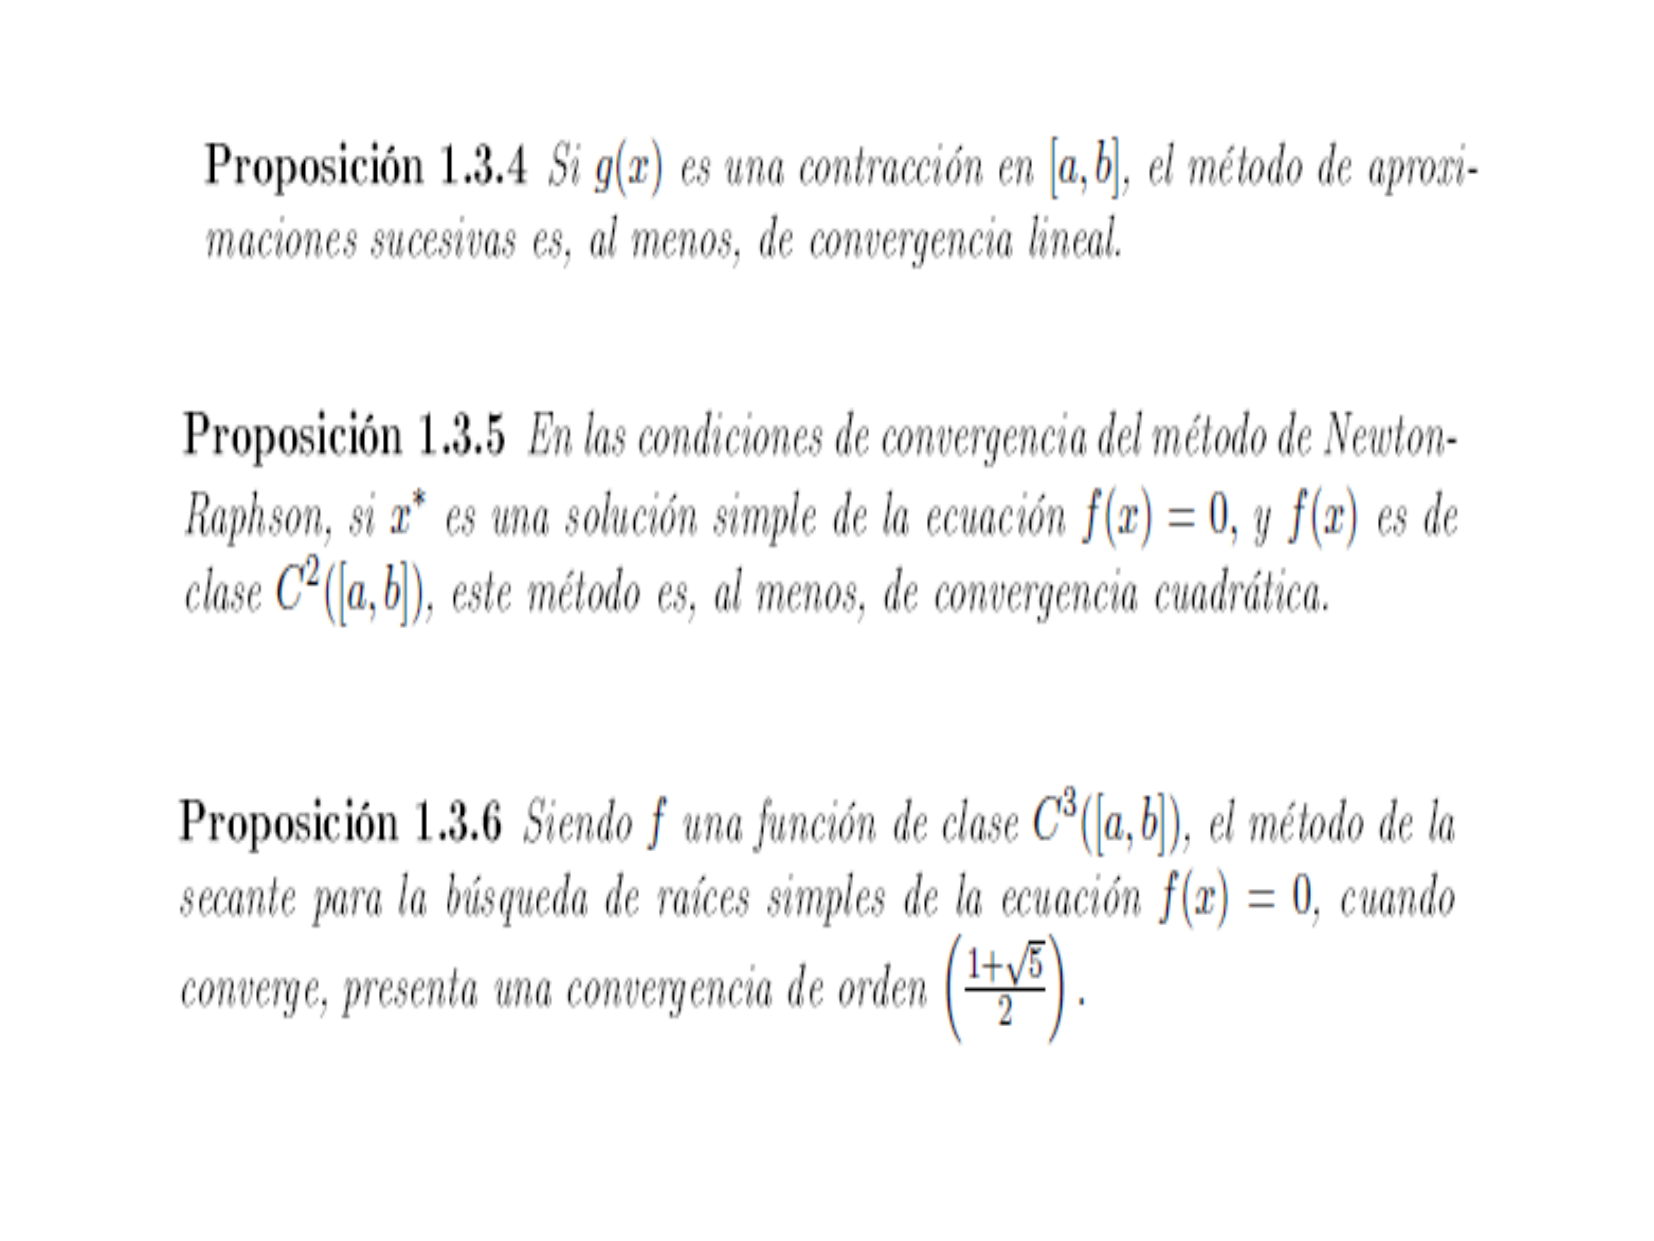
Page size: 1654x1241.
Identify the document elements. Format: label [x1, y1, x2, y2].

picture [147, 767, 1506, 1063]
picture [147, 354, 1502, 680]
picture [177, 118, 1506, 296]
